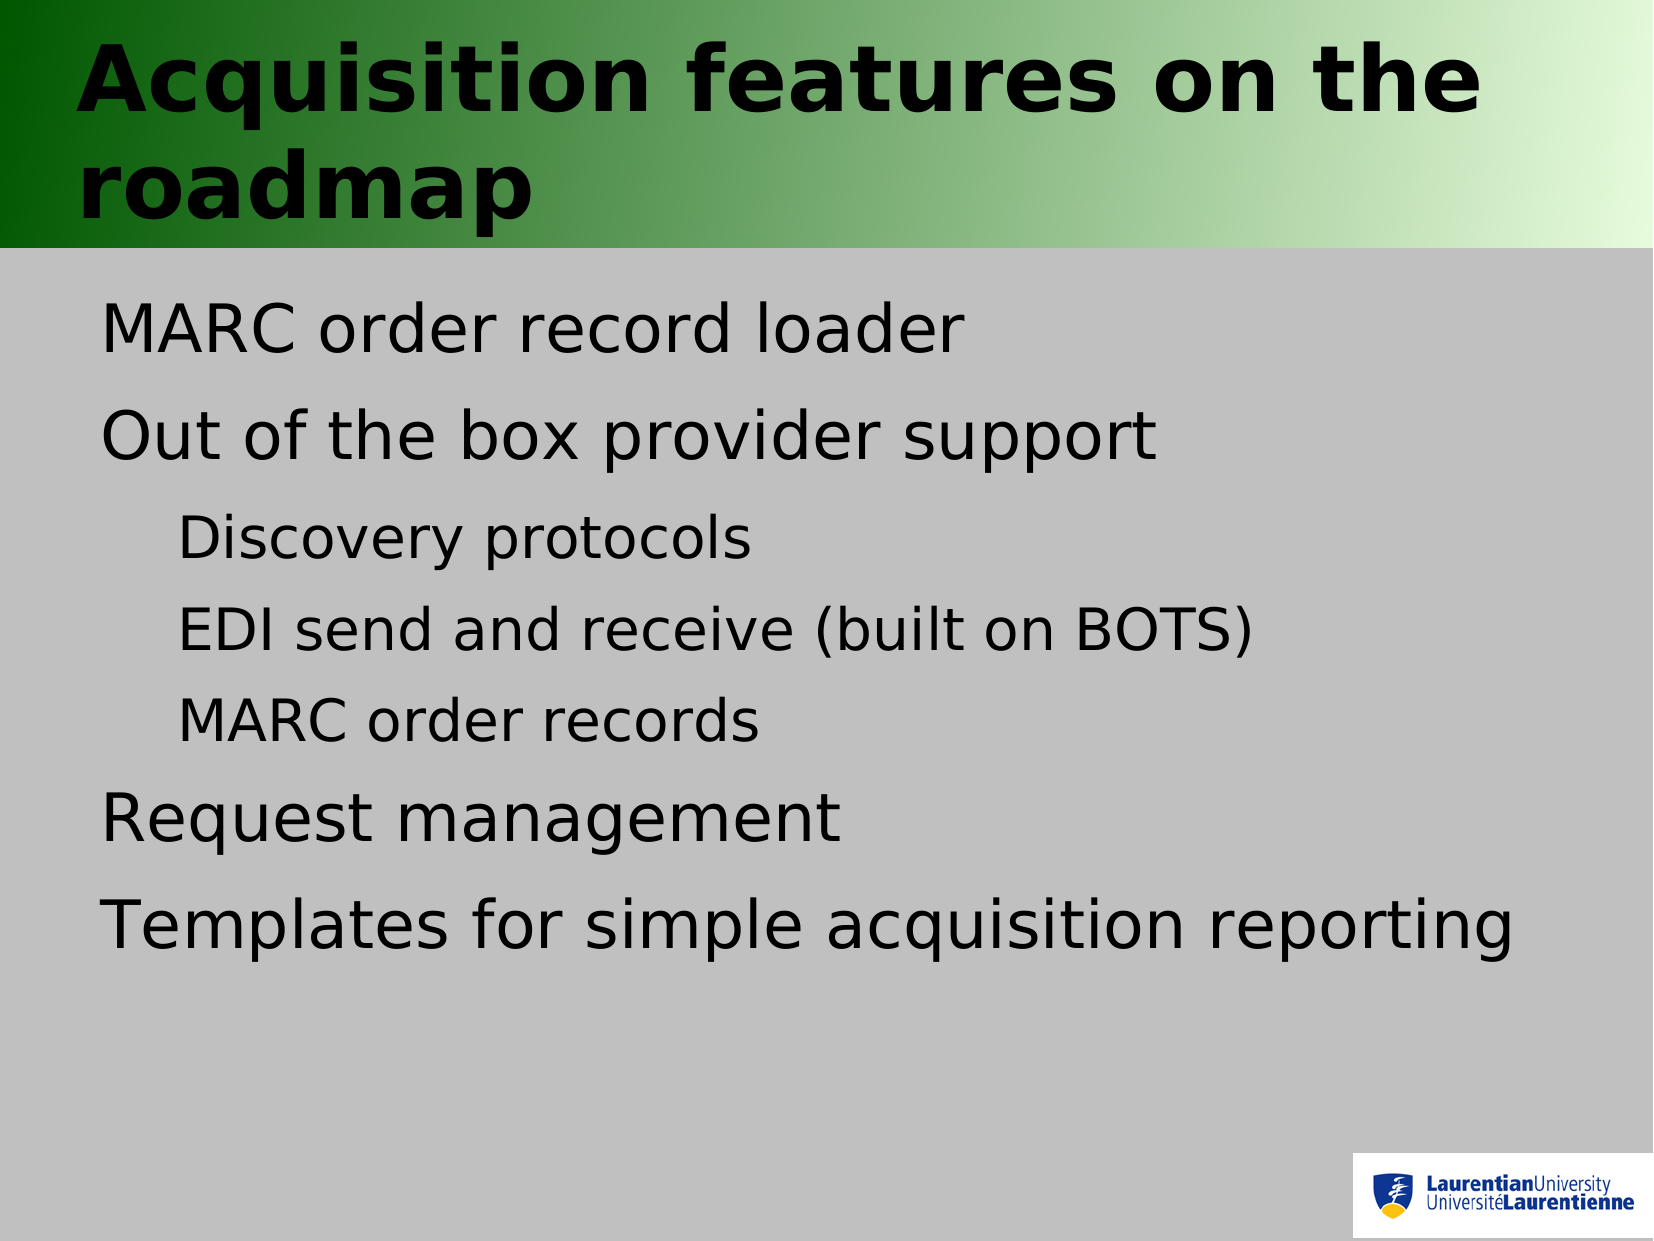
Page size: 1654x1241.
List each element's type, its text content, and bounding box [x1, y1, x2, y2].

title Acquisition features on the roadmap [76, 25, 1565, 240]
picture [1353, 1153, 1653, 1238]
list MARC order record loader Out of the box provider support Discovery protocols EDI send and receive (built on BOTS) MARC order records Request management Templates for simple acquisition reporting [82, 290, 1571, 1095]
picture [0, 0, 1653, 248]
